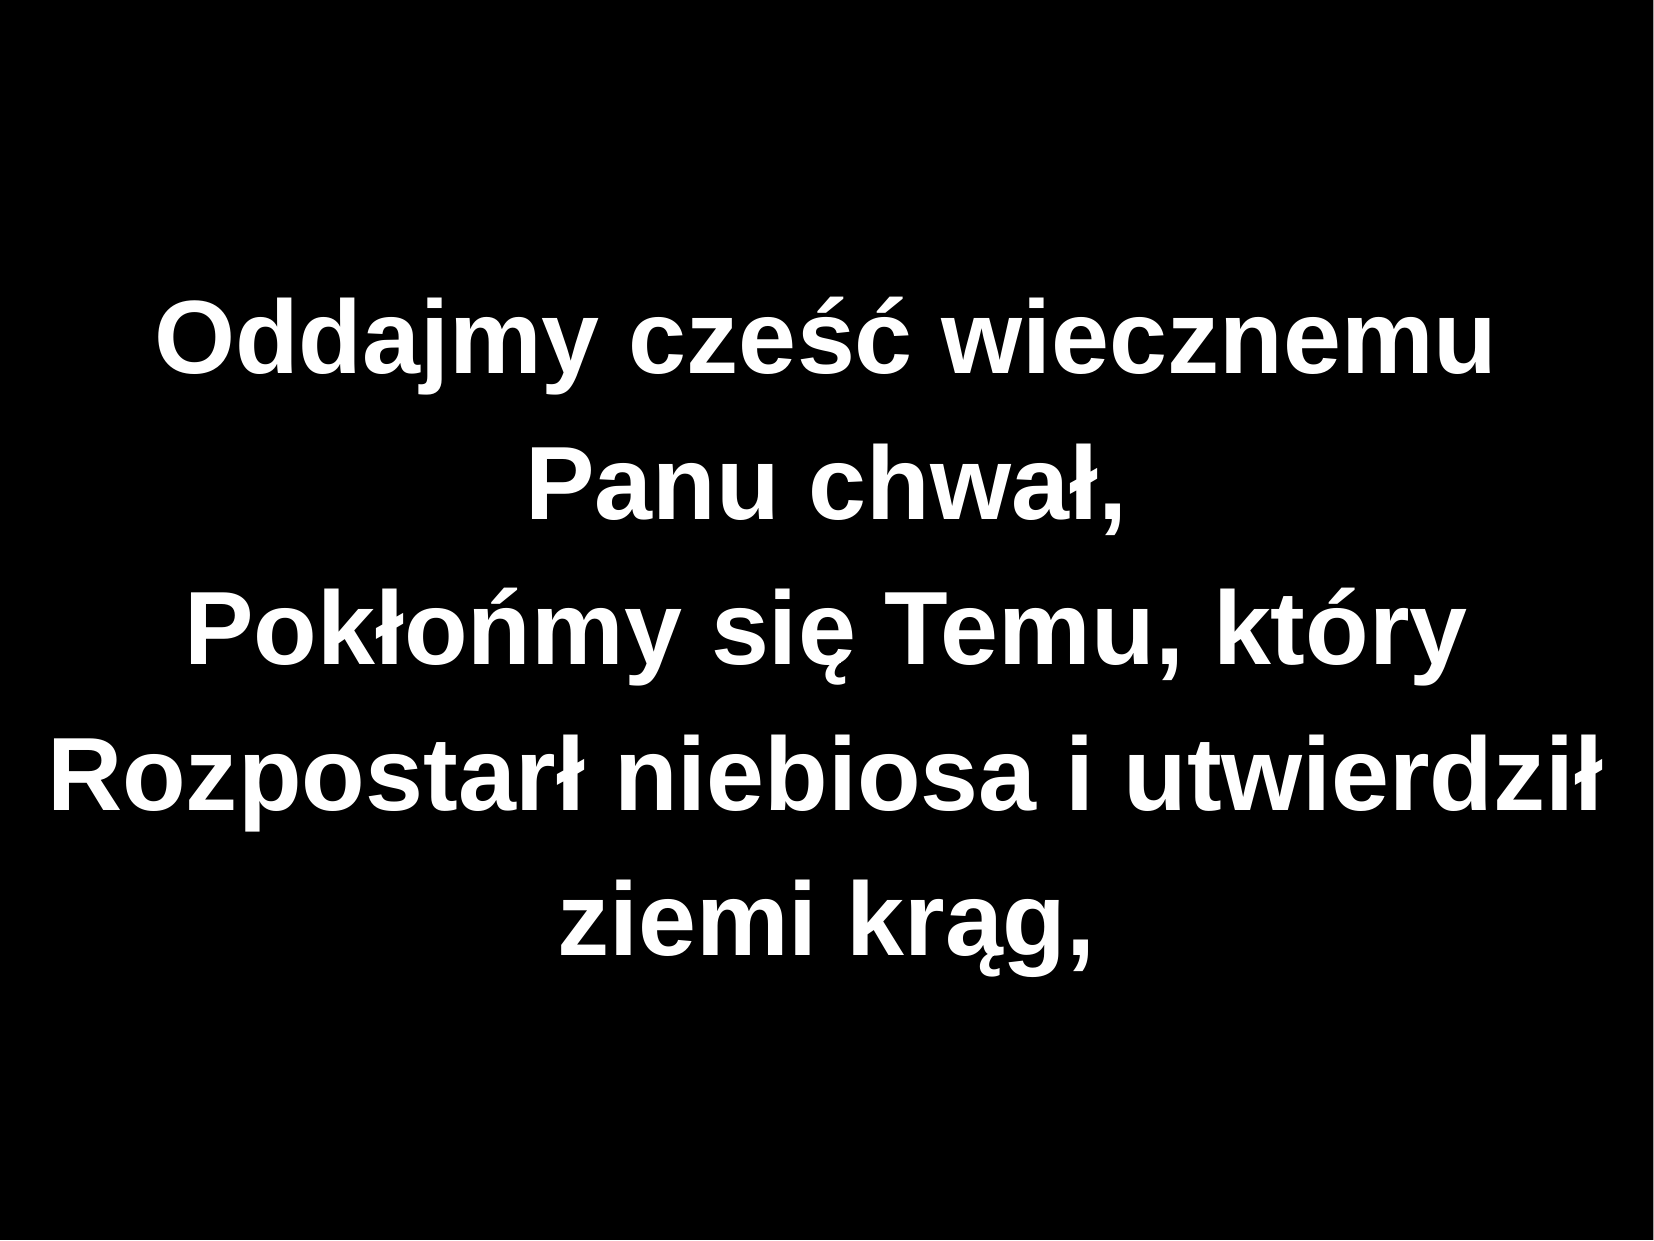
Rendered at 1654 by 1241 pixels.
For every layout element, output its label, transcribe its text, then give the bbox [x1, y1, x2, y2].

subtitle Oddajmy cześć wiecznemu Panu chwał, Pokłońmy się Temu, który Rozpostarł niebiosa i utwierdził ziemi krąg, [0, 0, 1654, 1229]
